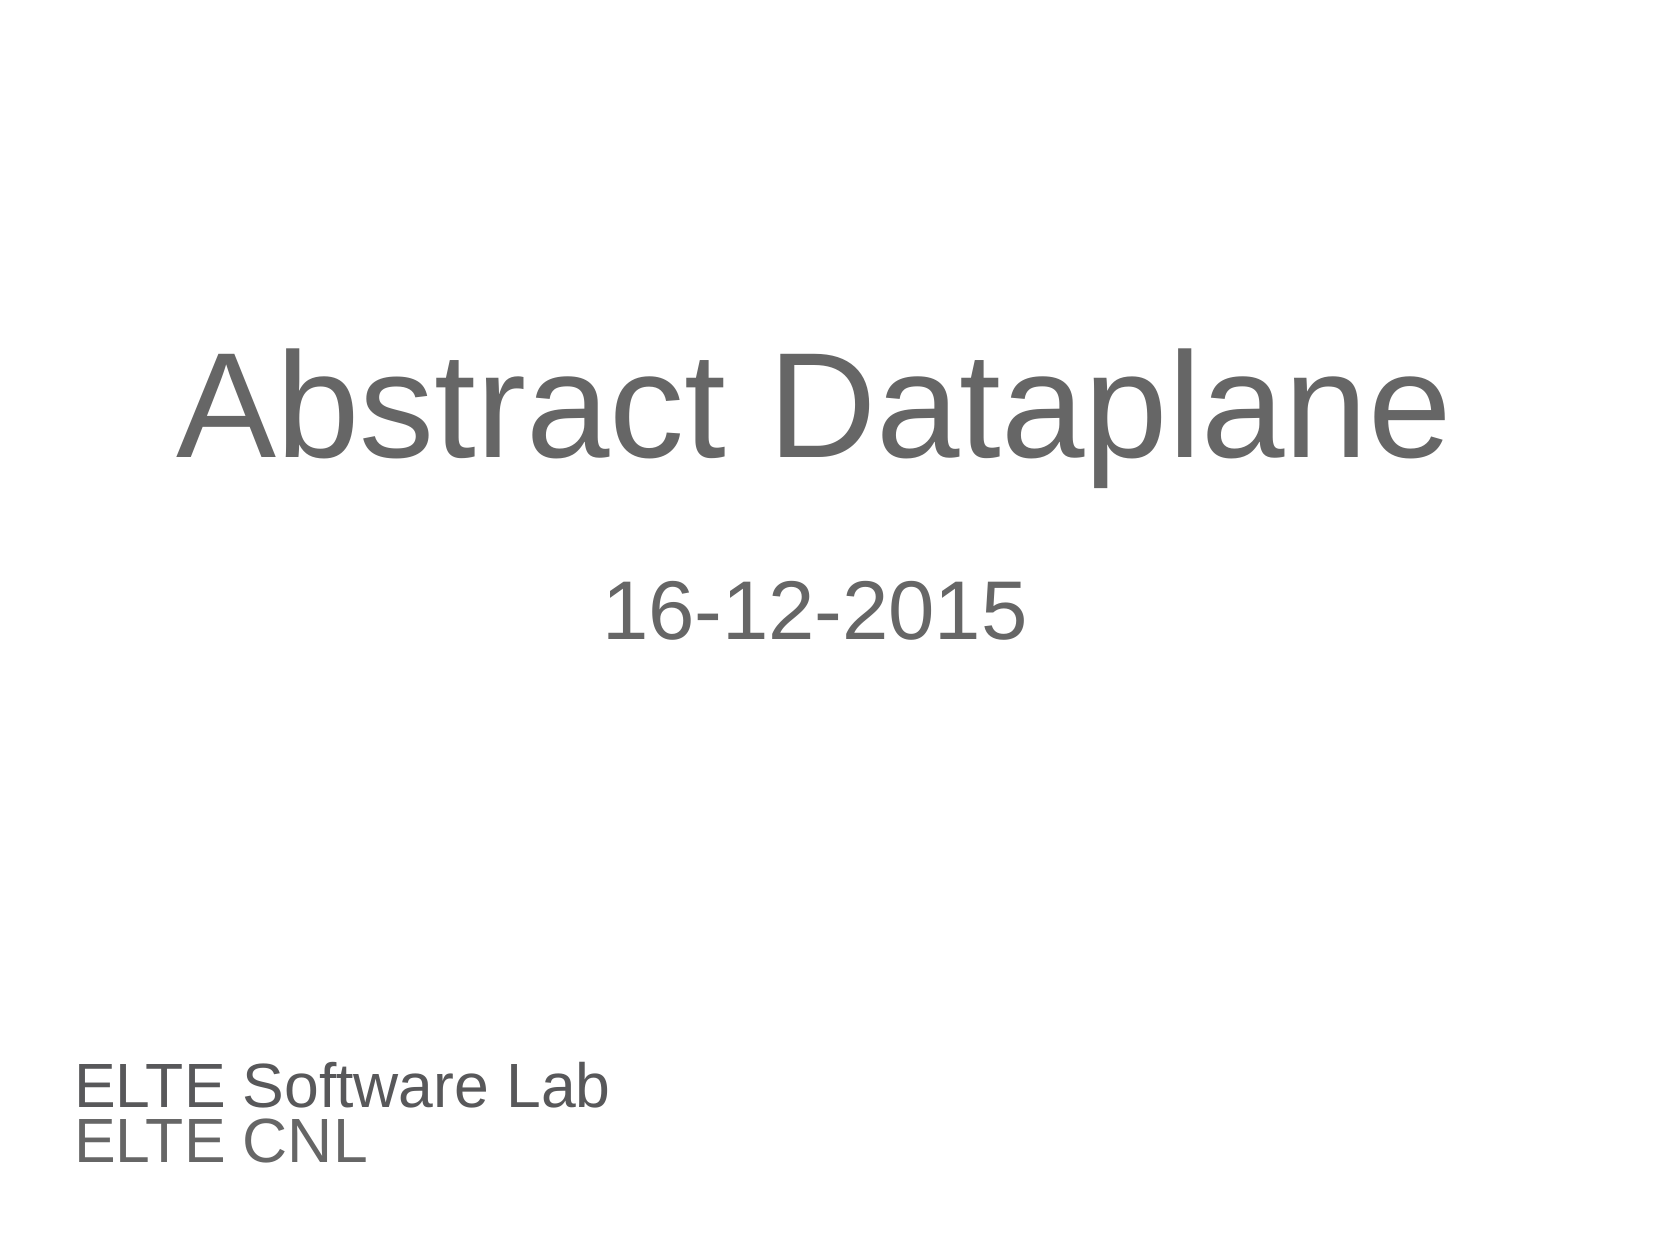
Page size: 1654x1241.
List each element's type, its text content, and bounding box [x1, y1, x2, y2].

subtitle Abstract Dataplane 16-12-2015 [70, 315, 1559, 813]
text_box ELTE Software Lab ELTE CNL [59, 1043, 626, 1182]
